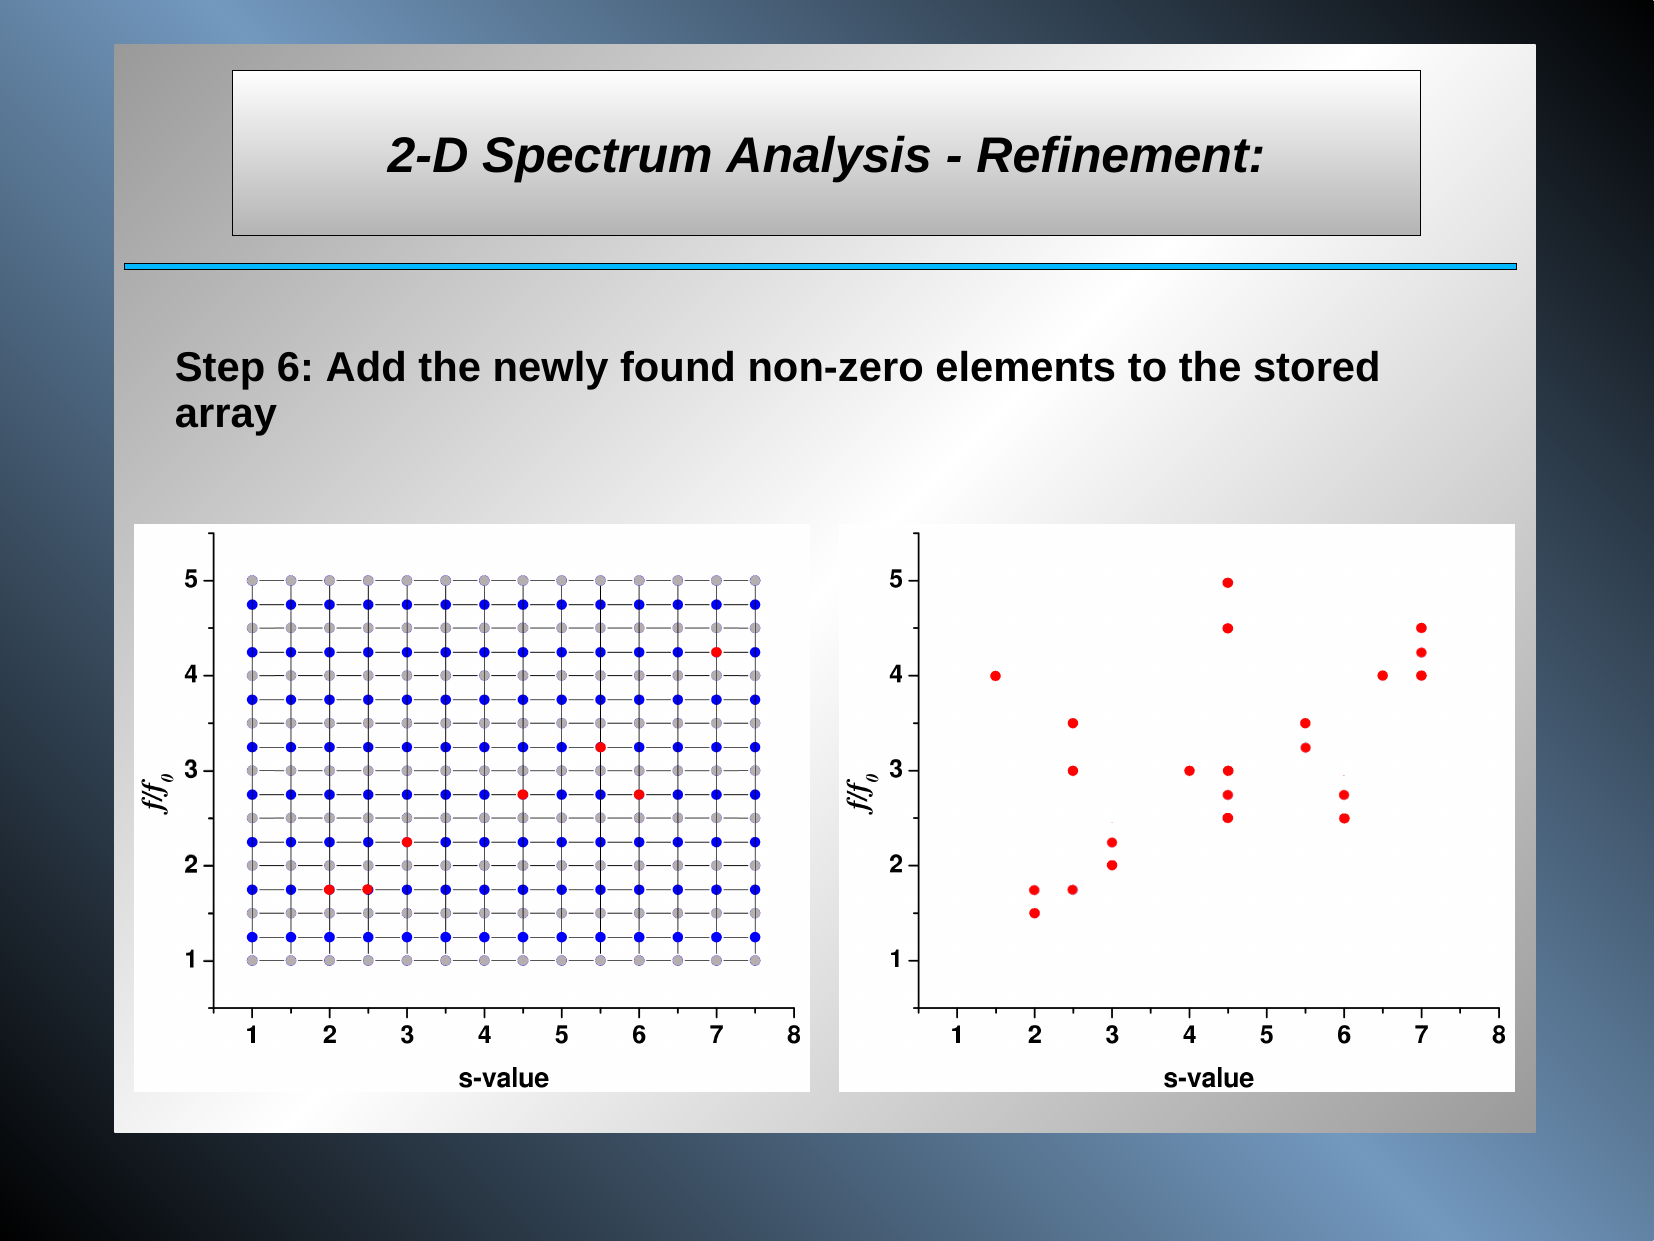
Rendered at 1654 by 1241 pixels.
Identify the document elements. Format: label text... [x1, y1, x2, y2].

text_box Step 6: Add the newly found non-zero elements to the stored array [137, 343, 1491, 437]
picture [839, 524, 1515, 1092]
picture [134, 524, 810, 1092]
text_box [124, 263, 1517, 270]
text_box [232, 70, 1421, 236]
text_box 2-D Spectrum Analysis - Refinement: [246, 127, 1407, 195]
